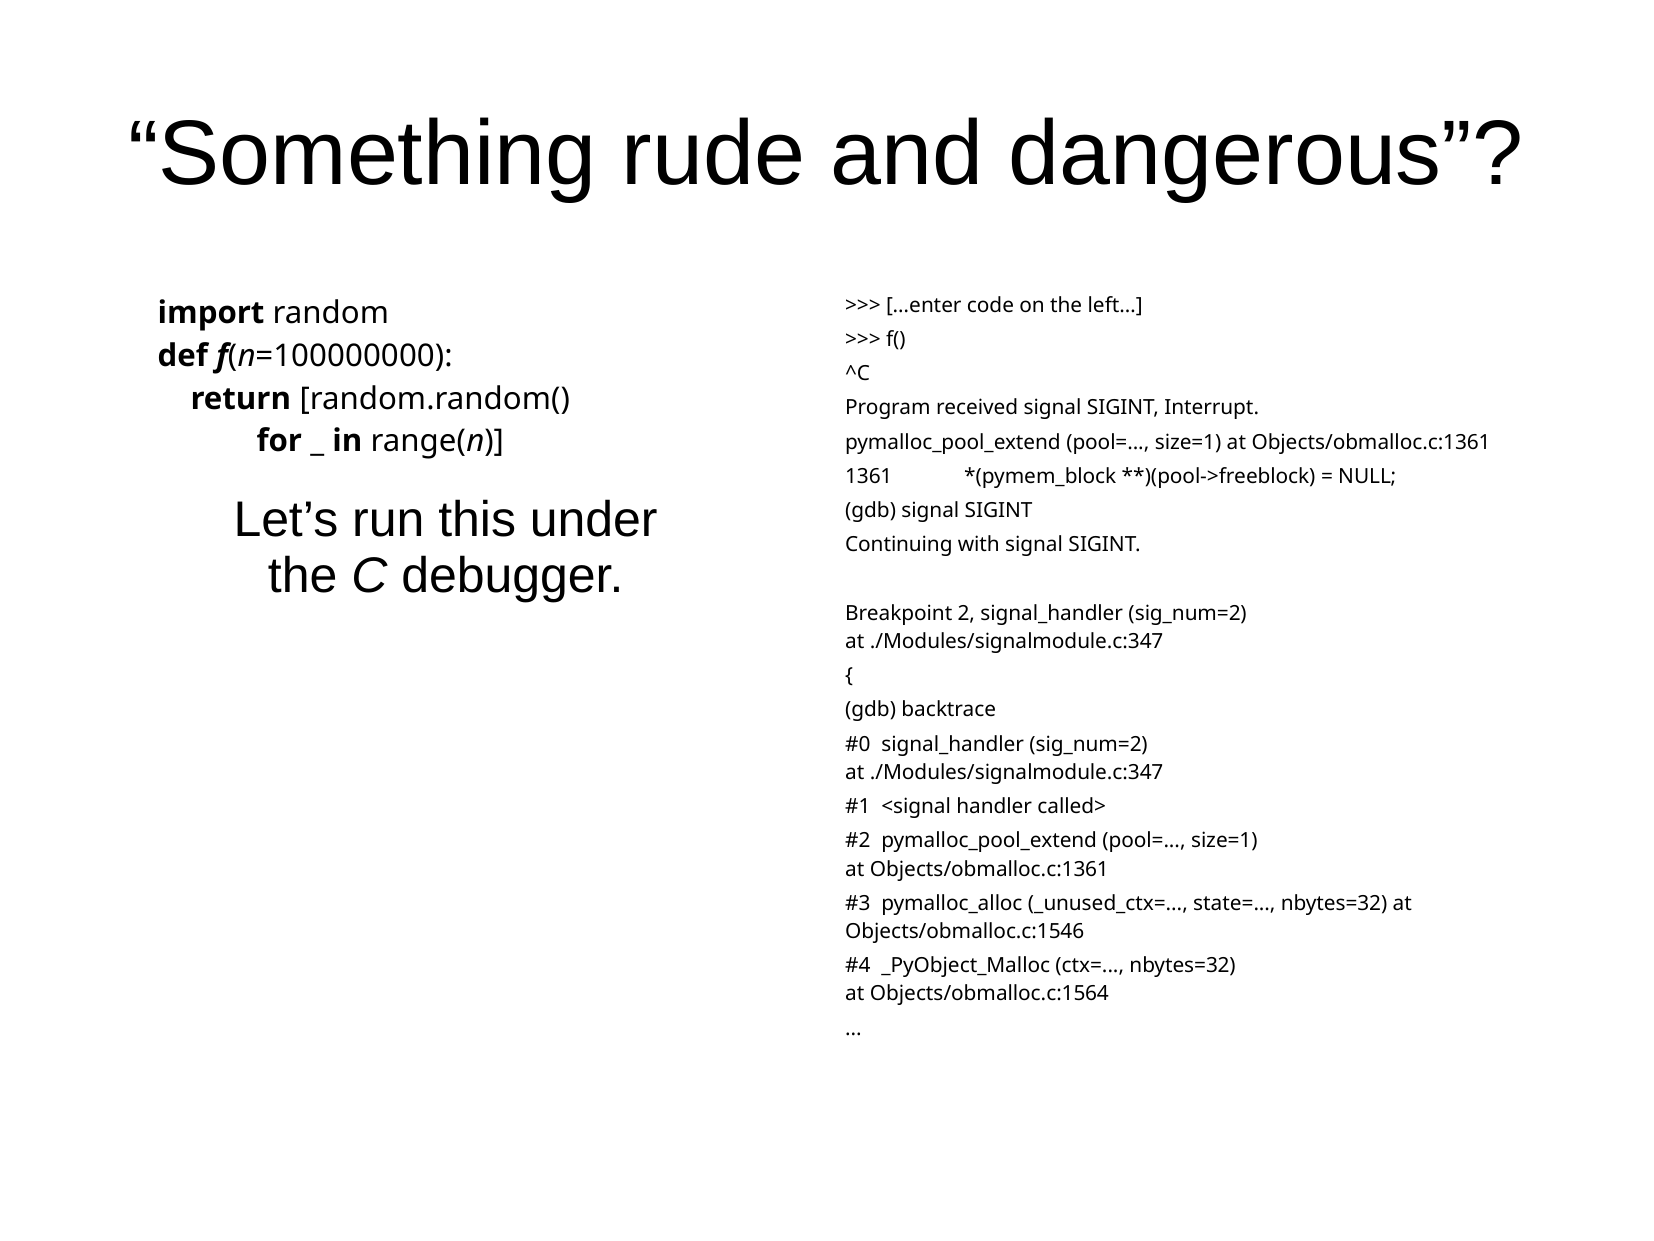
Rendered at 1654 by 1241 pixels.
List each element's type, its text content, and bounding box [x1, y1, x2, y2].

list >>> […enter code on the left…] >>> f() ^C Program received signal SIGINT, Interrupt. pymalloc_pool_extend (pool=..., size=1) at Objects/obmalloc.c:1361 1361 *(pymem_block **)(pool->freeblock) = NULL; (gdb) signal SIGINT Continuing with signal SIGINT. Breakpoint 2, signal_handler (sig_num=2) at ./Modules/signalmodule.c:347 { (gdb) backtrace #0 signal_handler (sig_num=2) at ./Modules/signalmodule.c:347 #1 <signal handler called> #2 pymalloc_pool_extend (pool=..., size=1) at Objects/obmalloc.c:1361 #3 pymalloc_alloc (_unused_ctx=..., state=..., nbytes=32) at Objects/obmalloc.c:1546 #4 _PyObject_Malloc (ctx=..., nbytes=32) at Objects/obmalloc.c:1564 ... [845, 290, 1632, 1201]
list import random def f(n=100000000): return [random.random() for _ in range(n)] Let’s run this under the C debugger. [82, 290, 809, 1201]
title “Something rude and dangerous”? [82, 49, 1571, 257]
